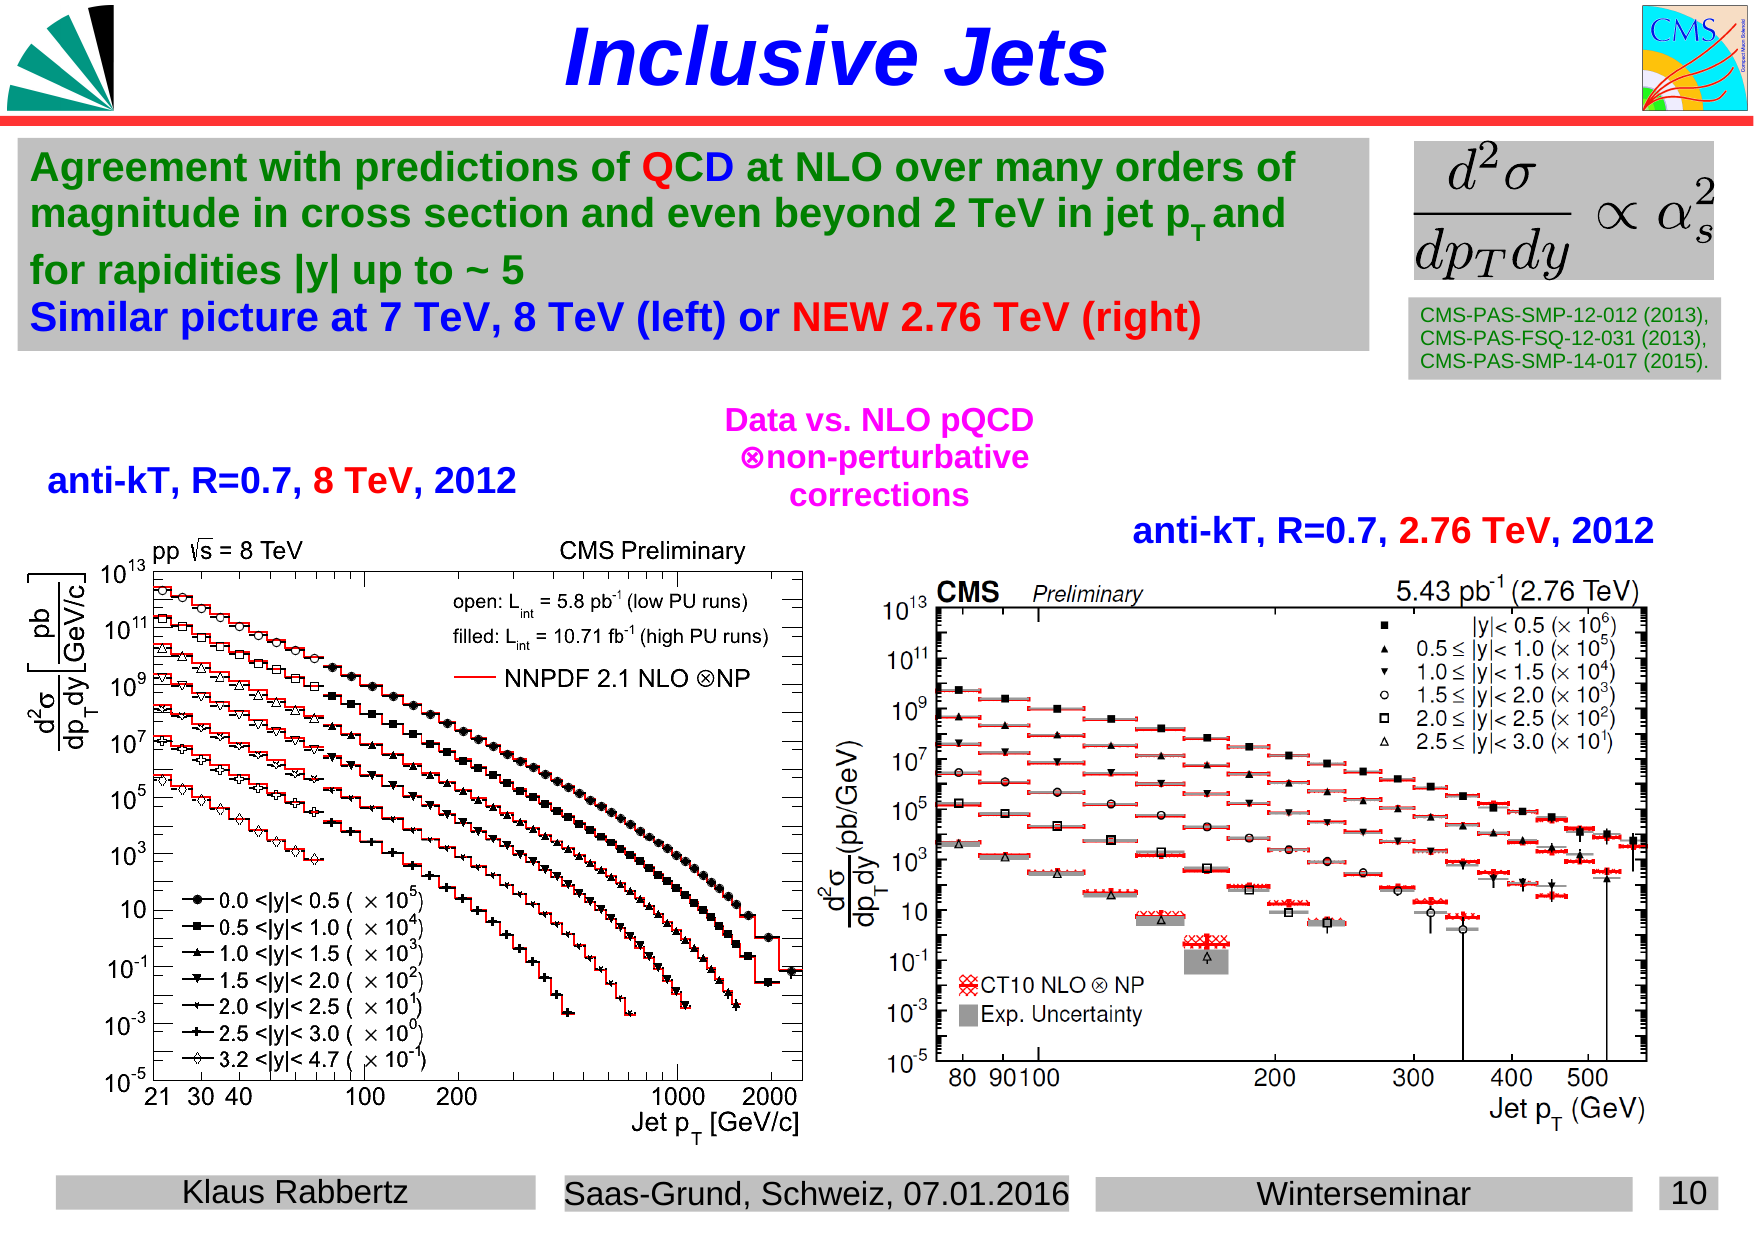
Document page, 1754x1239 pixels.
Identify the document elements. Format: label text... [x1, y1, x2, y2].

text_box Agreement with predictions of QCD at NLO over many orders of magnitude in cross section and even beyond 2 TeV in jet pT and for rapidities |y| up to ~ 5 Similar picture at 7 TeV, 8 TeV (left) or NEW 2.76 TeV (right) [17, 137, 1370, 351]
picture [1642, 5, 1748, 111]
text_box anti-kT, R=0.7, 8 TeV, 2012 [35, 453, 522, 508]
text_box CMS-PAS-SMP-12-012 (2013), CMS-PAS-FSQ-12-031 (2013), CMS-PAS-SMP-14-017 (2015). [1408, 297, 1720, 380]
text_box anti-kT, R=0.7, 2.76 TeV, 2012 [1120, 503, 1660, 547]
text_box Data vs. NLO pQCD ⊗non-perturbative corrections [712, 395, 1046, 521]
picture [7, 5, 114, 112]
picture [1413, 140, 1715, 281]
picture [26, 533, 1740, 1151]
title Inclusive Jets [123, 0, 1606, 114]
